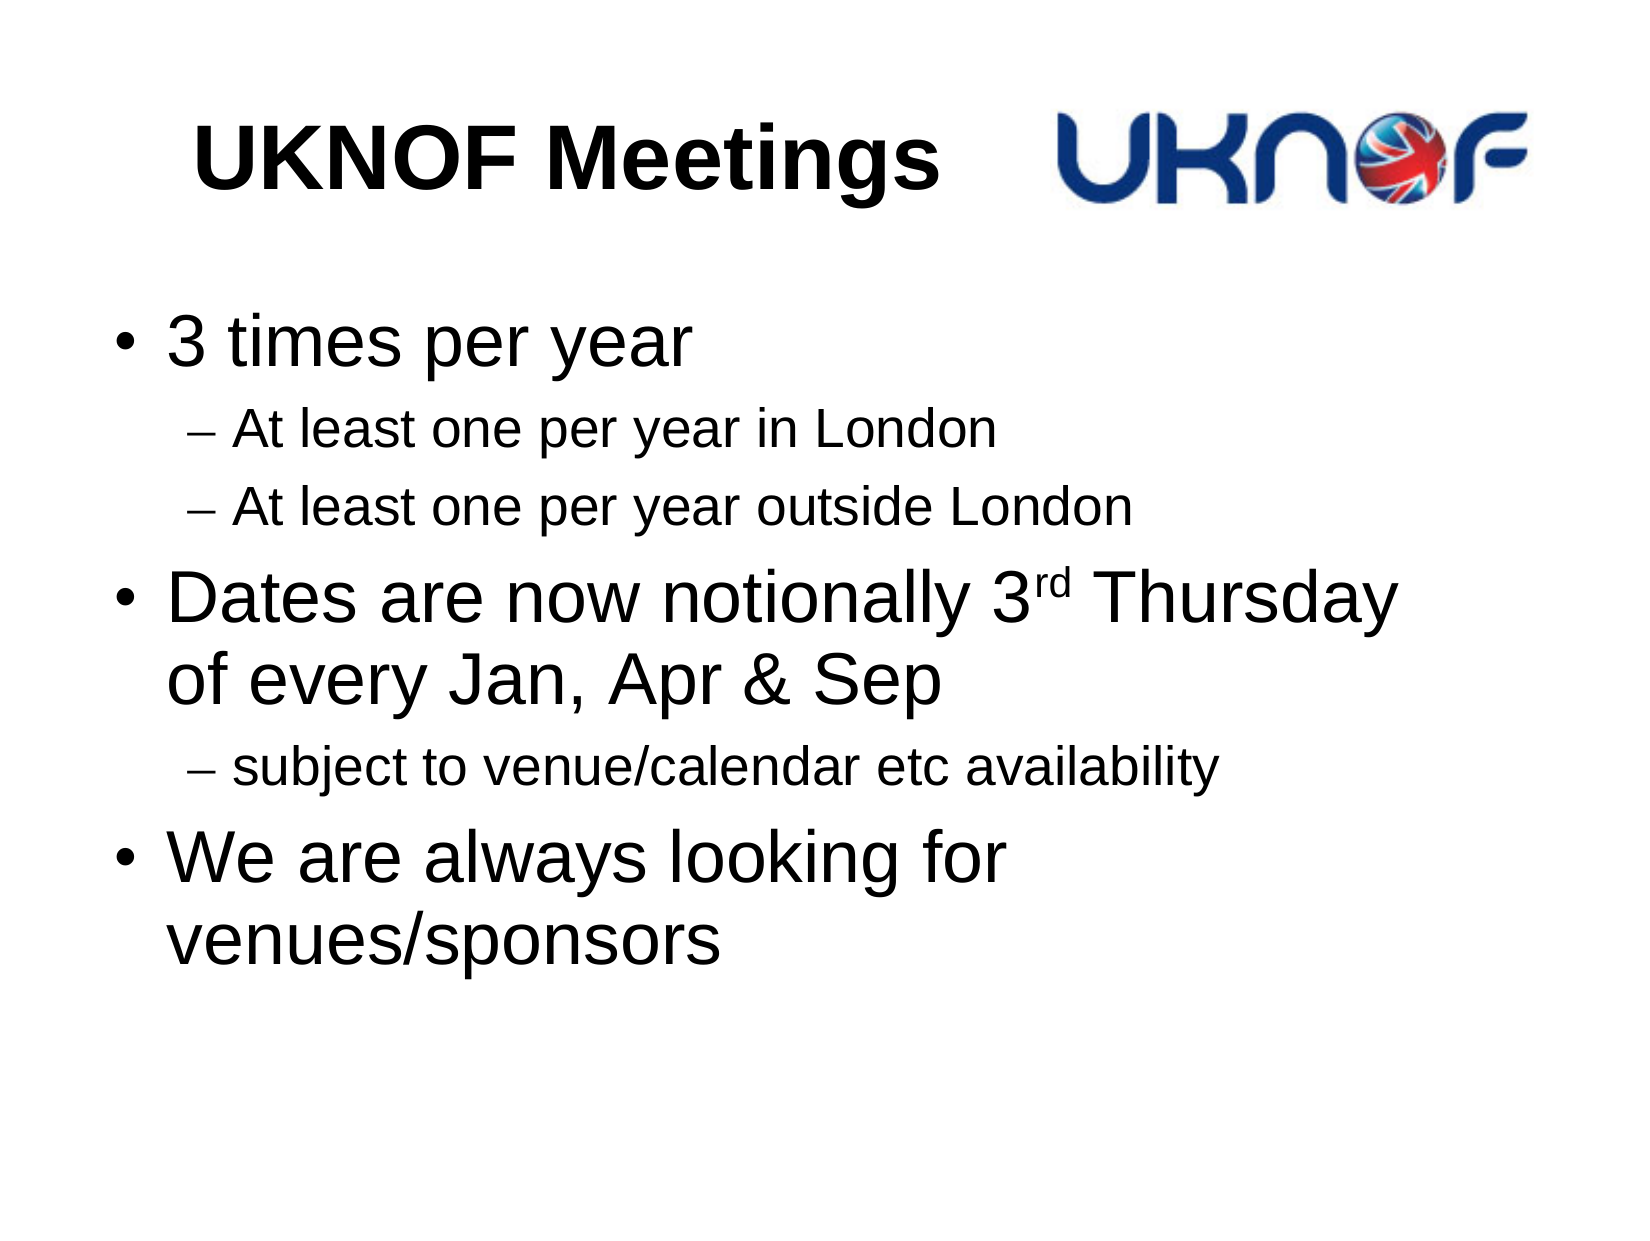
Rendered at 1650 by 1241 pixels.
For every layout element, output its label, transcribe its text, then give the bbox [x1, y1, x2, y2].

list 3 times per year At least one per year in London At least one per year outside London Dates are now notionally 3rd Thursday of every Jan, Apr & Sep subject to venue/calendar etc availability We are always looking for venues/sponsors [112, 300, 1513, 1163]
title UKNOF Meetings [123, 37, 1013, 279]
picture [1050, 93, 1536, 225]
